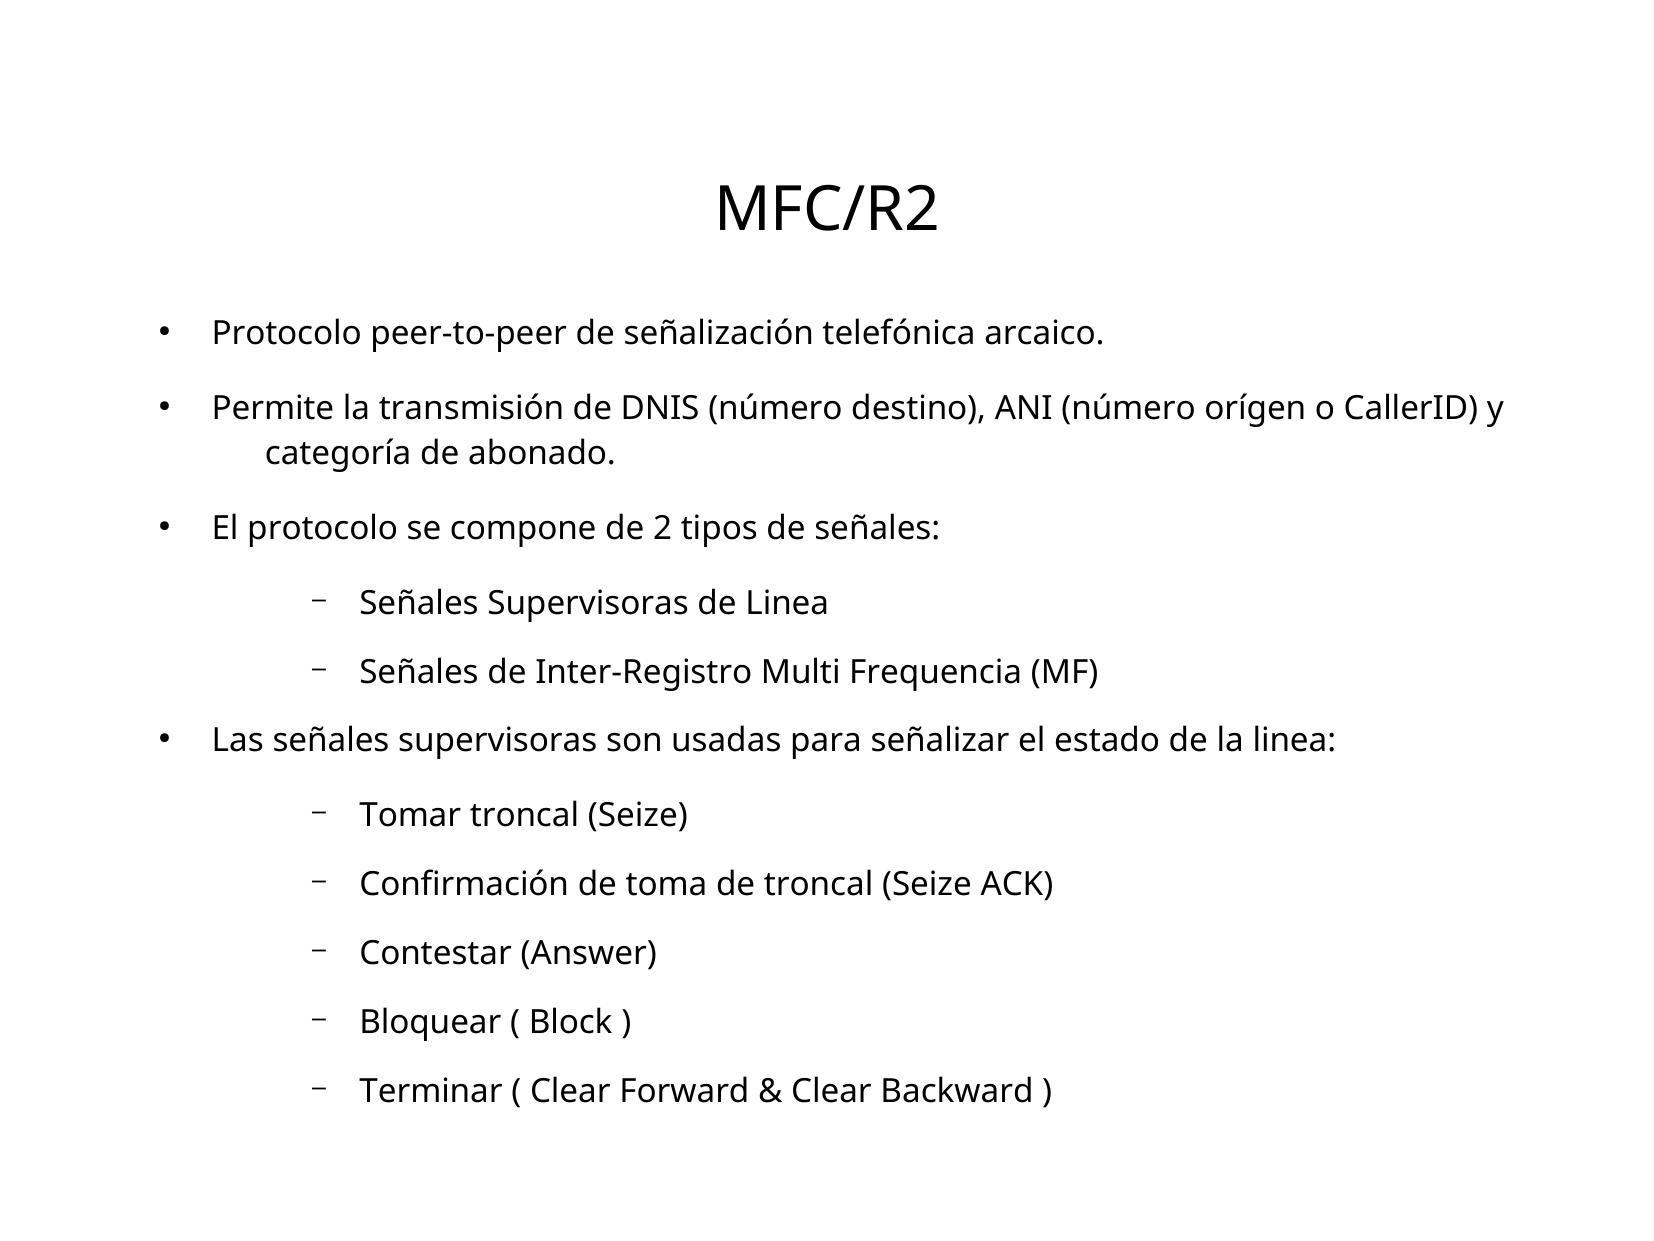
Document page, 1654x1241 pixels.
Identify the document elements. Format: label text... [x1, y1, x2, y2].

title MFC/R2 [121, 102, 1534, 311]
list Protocolo peer-to-peer de señalización telefónica arcaico. Permite la transmisión de DNIS (número destino), ANI (número orígen o CallerID) y categoría de abonado. El protocolo se compone de 2 tipos de señales: Señales Supervisoras de Linea Señales de Inter-Registro Multi Frequencia (MF) Las señales supervisoras son usadas para señalizar el estado de la linea: Tomar troncal (Seize) Confirmación de toma de troncal (Seize ACK) Contestar (Answer) Bloquear ( Block ) Terminar ( Clear Forward & Clear Backward ) [123, 309, 1536, 1170]
